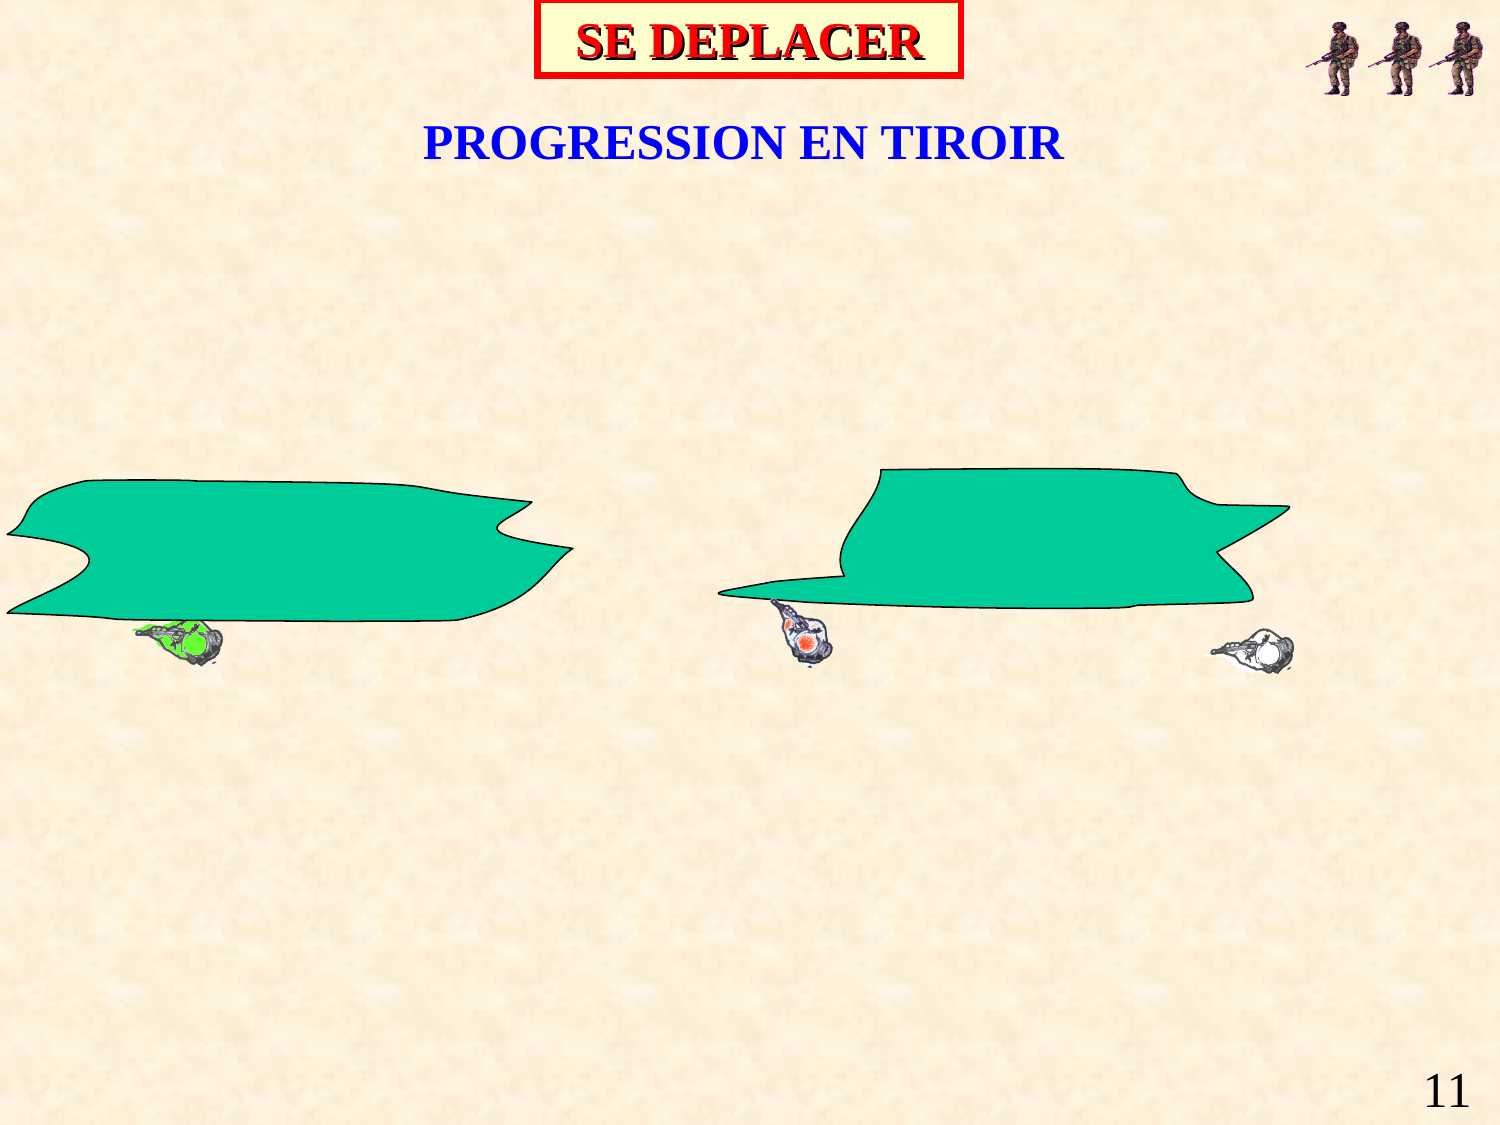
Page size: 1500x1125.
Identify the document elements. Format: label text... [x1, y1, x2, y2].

picture [0, 0, 1500, 1125]
text_box PROGRESSION EN TIROIR [408, 101, 1080, 178]
text_box SE DEPLACER [537, 0, 961, 76]
